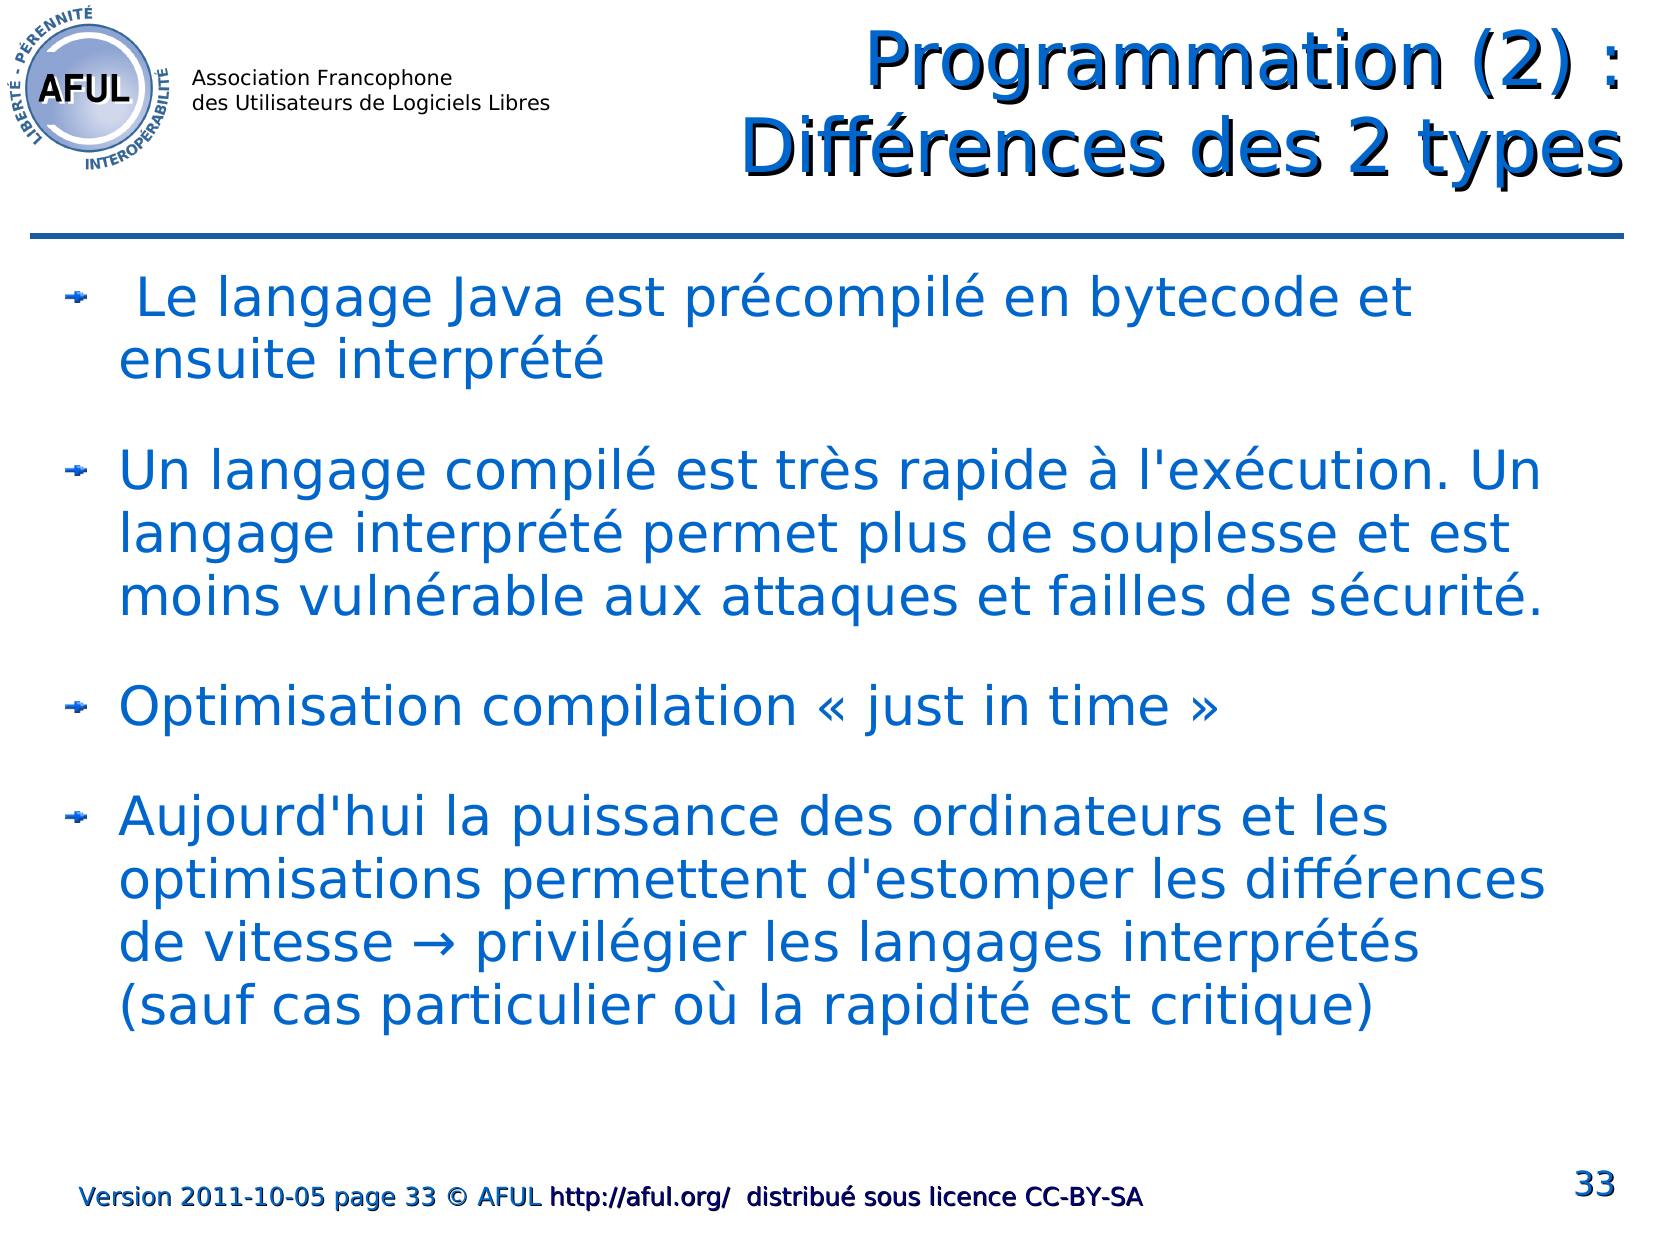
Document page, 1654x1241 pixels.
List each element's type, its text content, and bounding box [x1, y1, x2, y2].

title Programmation (2) : Différences des 2 types [501, 0, 1625, 207]
picture [0, 0, 178, 178]
list Le langage Java est précompilé en bytecode et ensuite interprété Un langage compilé est très rapide à l'exécution. Un langage interprété permet plus de souplesse et est moins vulnérable aux attaques et failles de sécurité. Optimisation compilation « just in time » Aujourd'hui la puissance des ordinateurs et les optimisations permettent d'estomper les différences de vitesse → privilégier les langages interprétés (sauf cas particulier où la rapidité est critique) [47, 265, 1595, 1211]
